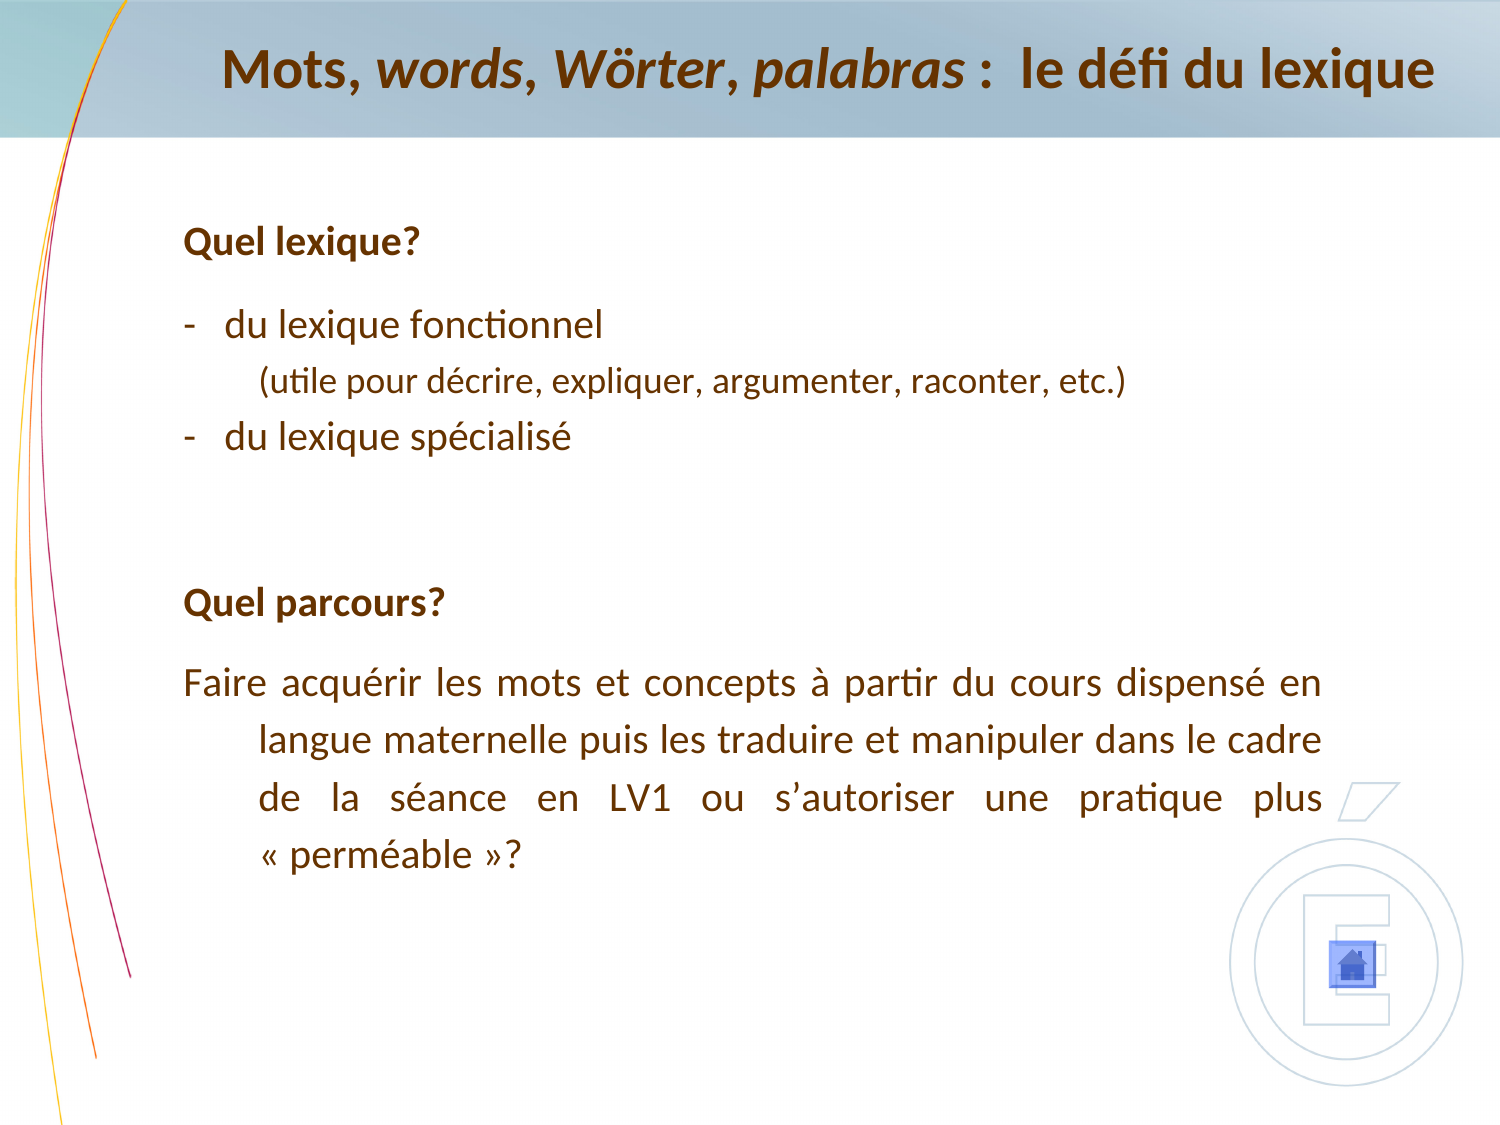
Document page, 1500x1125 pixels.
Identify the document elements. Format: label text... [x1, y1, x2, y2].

text_box [1329, 940, 1377, 989]
picture [0, 0, 1500, 1125]
title Mots, words, Wörter, palabras : le défi du lexique [41, 0, 1451, 160]
list Quel lexique? - du lexique fonctionnel (utile pour décrire, expliquer, argumenter, raconter, etc.) - du lexique spécialisé Quel parcours? Faire acquérir les mots et concepts à partir du cours dispensé en langue maternelle puis les traduire et manipuler dans le cadre de la séance en LV1 ou s’autoriser une pratique plus « perméable »? [168, 211, 1339, 909]
